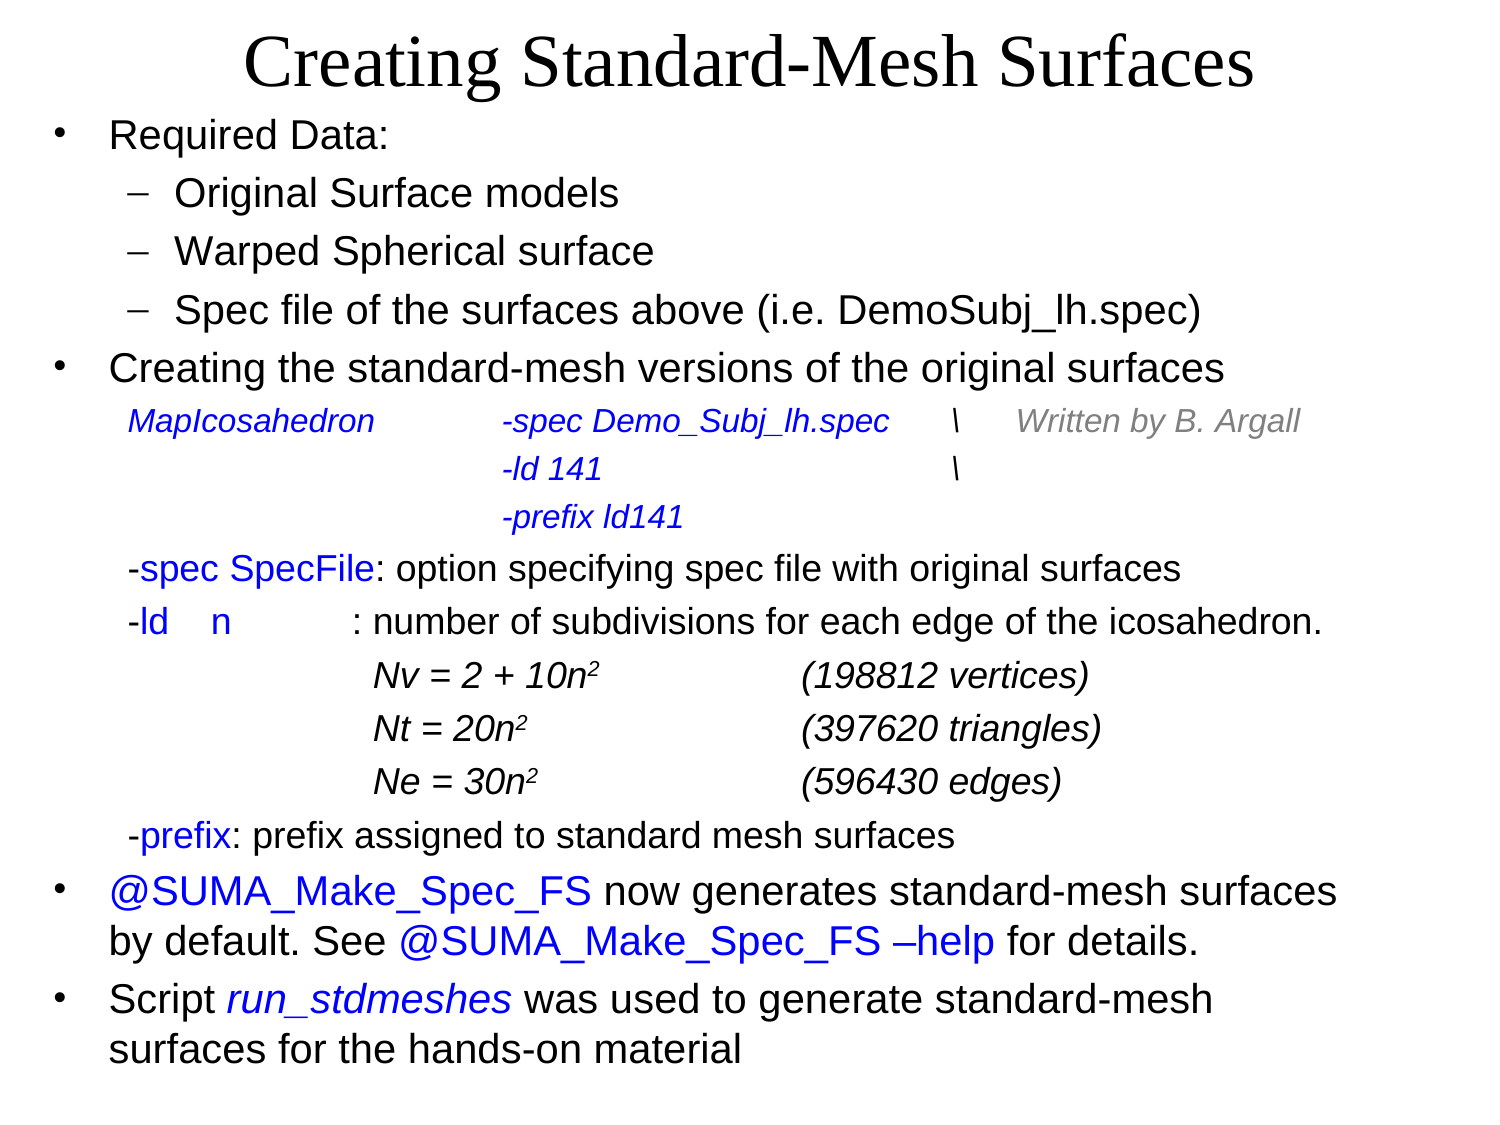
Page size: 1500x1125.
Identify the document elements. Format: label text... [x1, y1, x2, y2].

title Creating Standard-Mesh Surfaces [75, 0, 1426, 118]
text_box Required Data: Original Surface models Warped Spherical surface Spec file of the surfaces above (i.e. DemoSubj_lh.spec) Creating the standard-mesh versions of the original surfaces MapIcosahedron -spec Demo_Subj_lh.spec \ Written by B. Argall -ld 141 \ -prefix ld141 -spec SpecFile: option specifying spec file with original surfaces -ld n : number of subdivisions for each edge of the icosahedron. Nv = 2 + 10n2 (198812 vertices) Nt = 20n2 (397620 triangles) Ne = 30n2 (596430 edges) -prefix: prefix assigned to standard mesh surfaces @SUMA_Make_Spec_FS now generates standard-mesh surfaces by default. See @SUMA_Make_Spec_FS –help for details. Script run_stdmeshes was used to generate standard-mesh surfaces for the hands-on material [37, 99, 1388, 1038]
